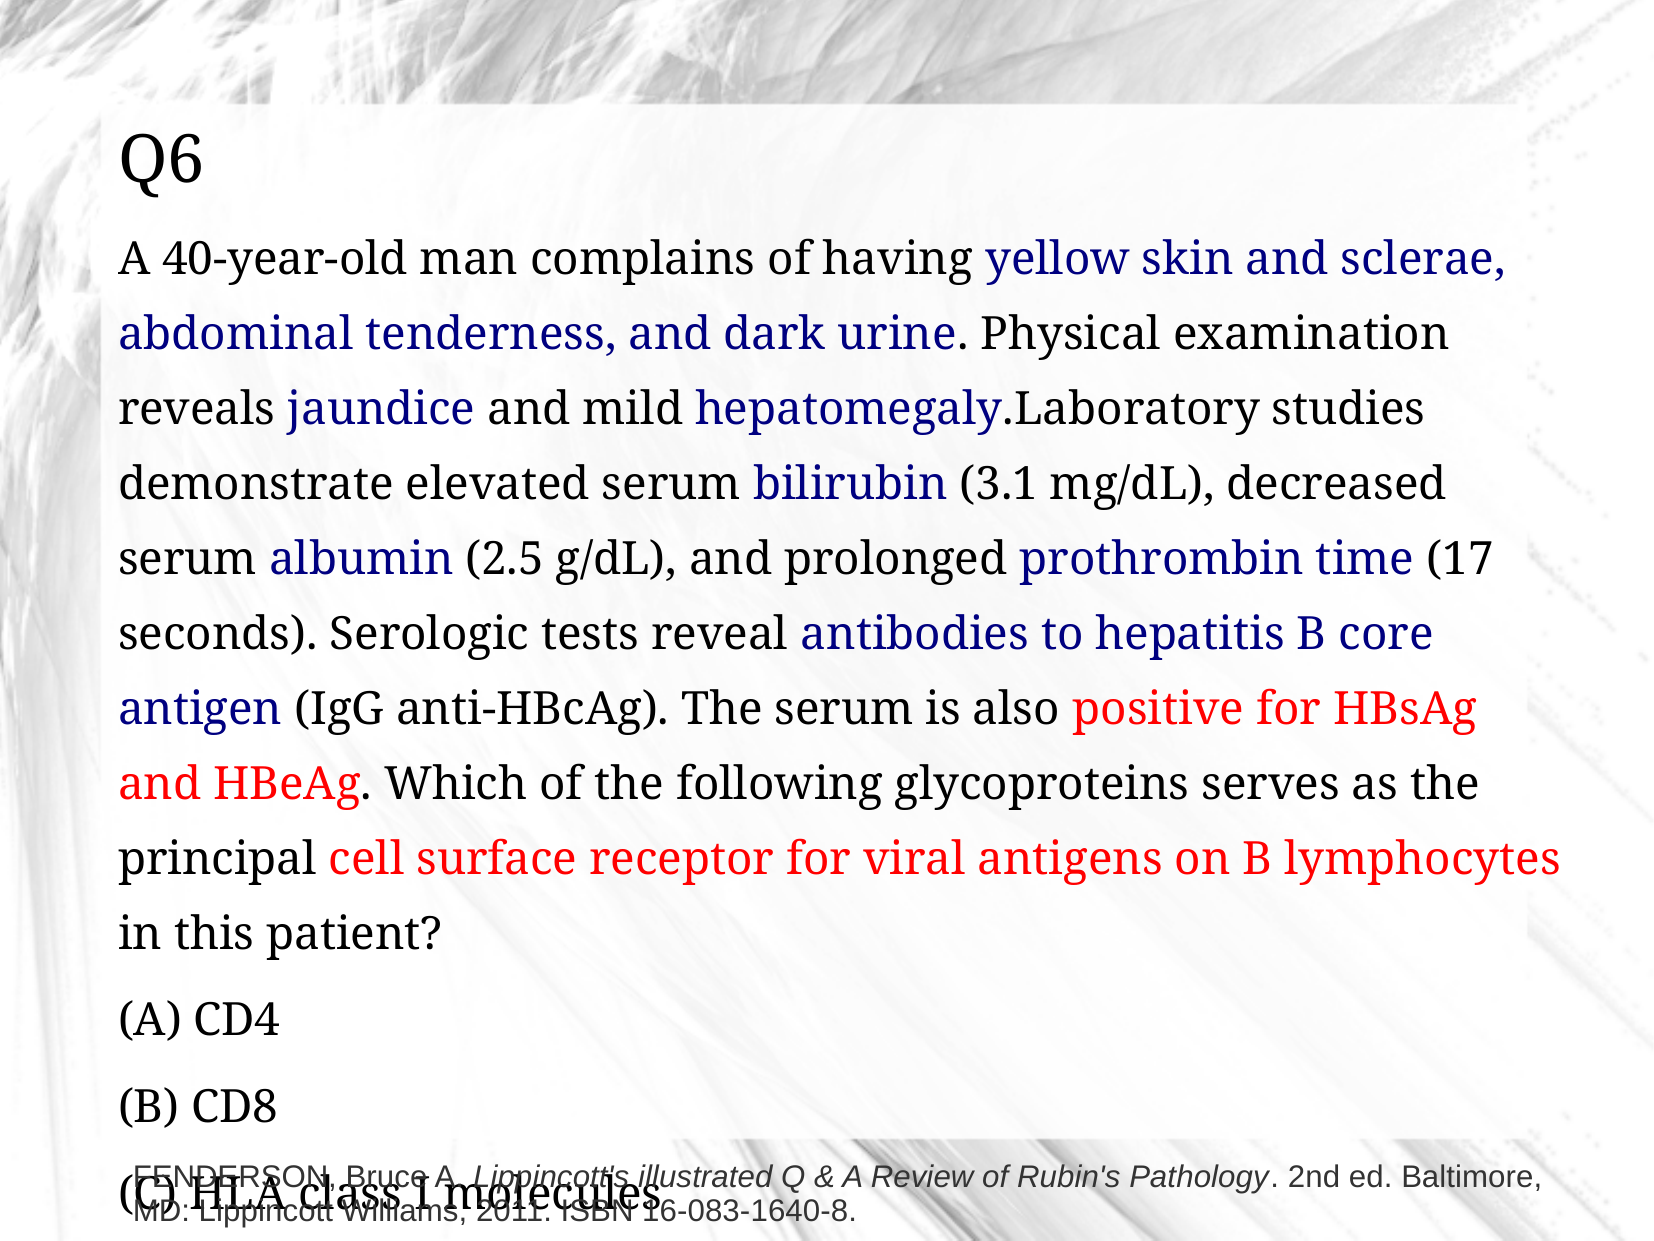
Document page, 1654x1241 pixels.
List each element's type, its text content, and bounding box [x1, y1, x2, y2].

picture [0, 0, 1654, 1241]
title Q6 [118, 107, 1506, 207]
list A 40-year-old man complains of having yellow skin and sclerae, abdominal tenderness, and dark urine. Physical examination reveals jaundice and mild hepatomegaly.Laboratory studies demonstrate elevated serum bilirubin (3.1 mg/dL), decreased serum albumin (2.5 g/dL), and prolonged prothrombin time (17 seconds). Serologic tests reveal antibodies to hepatitis B core antigen (IgG anti-HBcAg). The serum is also positive for HBsAg and HBeAg. Which of the following glycoproteins serves as the principal cell surface receptor for viral antigens on B lymphocytes in this patient? (A) CD4 (B) CD8 (C) HLA class I molecules (D) HLA class II molecules (E) Membrane immunoglobulin [118, 212, 1565, 1145]
text_box FENDERSON, Bruce A. Lippincott's illustrated Q & A Review of Rubin's Pathology. 2nd ed. Baltimore, MD: Lippincott Williams, 2011. ISBN 16-083-1640-8. [118, 1151, 1565, 1236]
